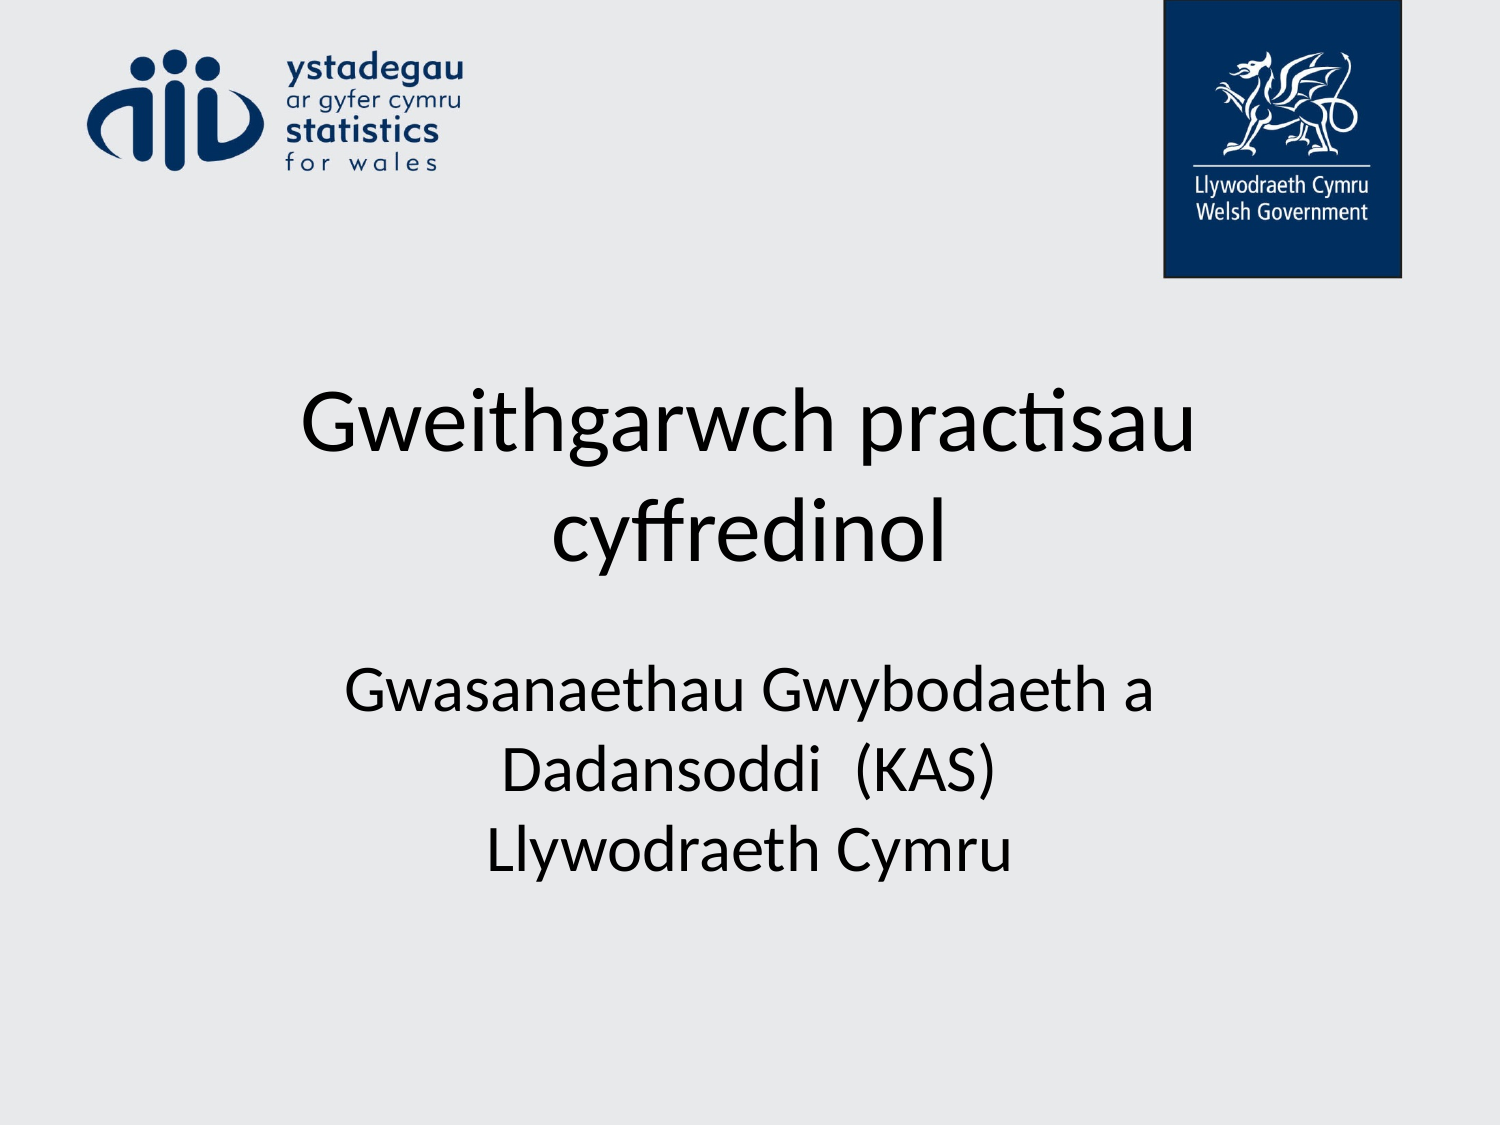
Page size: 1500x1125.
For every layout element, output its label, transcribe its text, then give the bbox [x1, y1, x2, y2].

subtitle Gwasanaethau Gwybodaeth a Dadansoddi (KAS) Llywodraeth Cymru [225, 637, 1276, 925]
title Gweithgarwch practisau cyffredinol [112, 349, 1388, 591]
